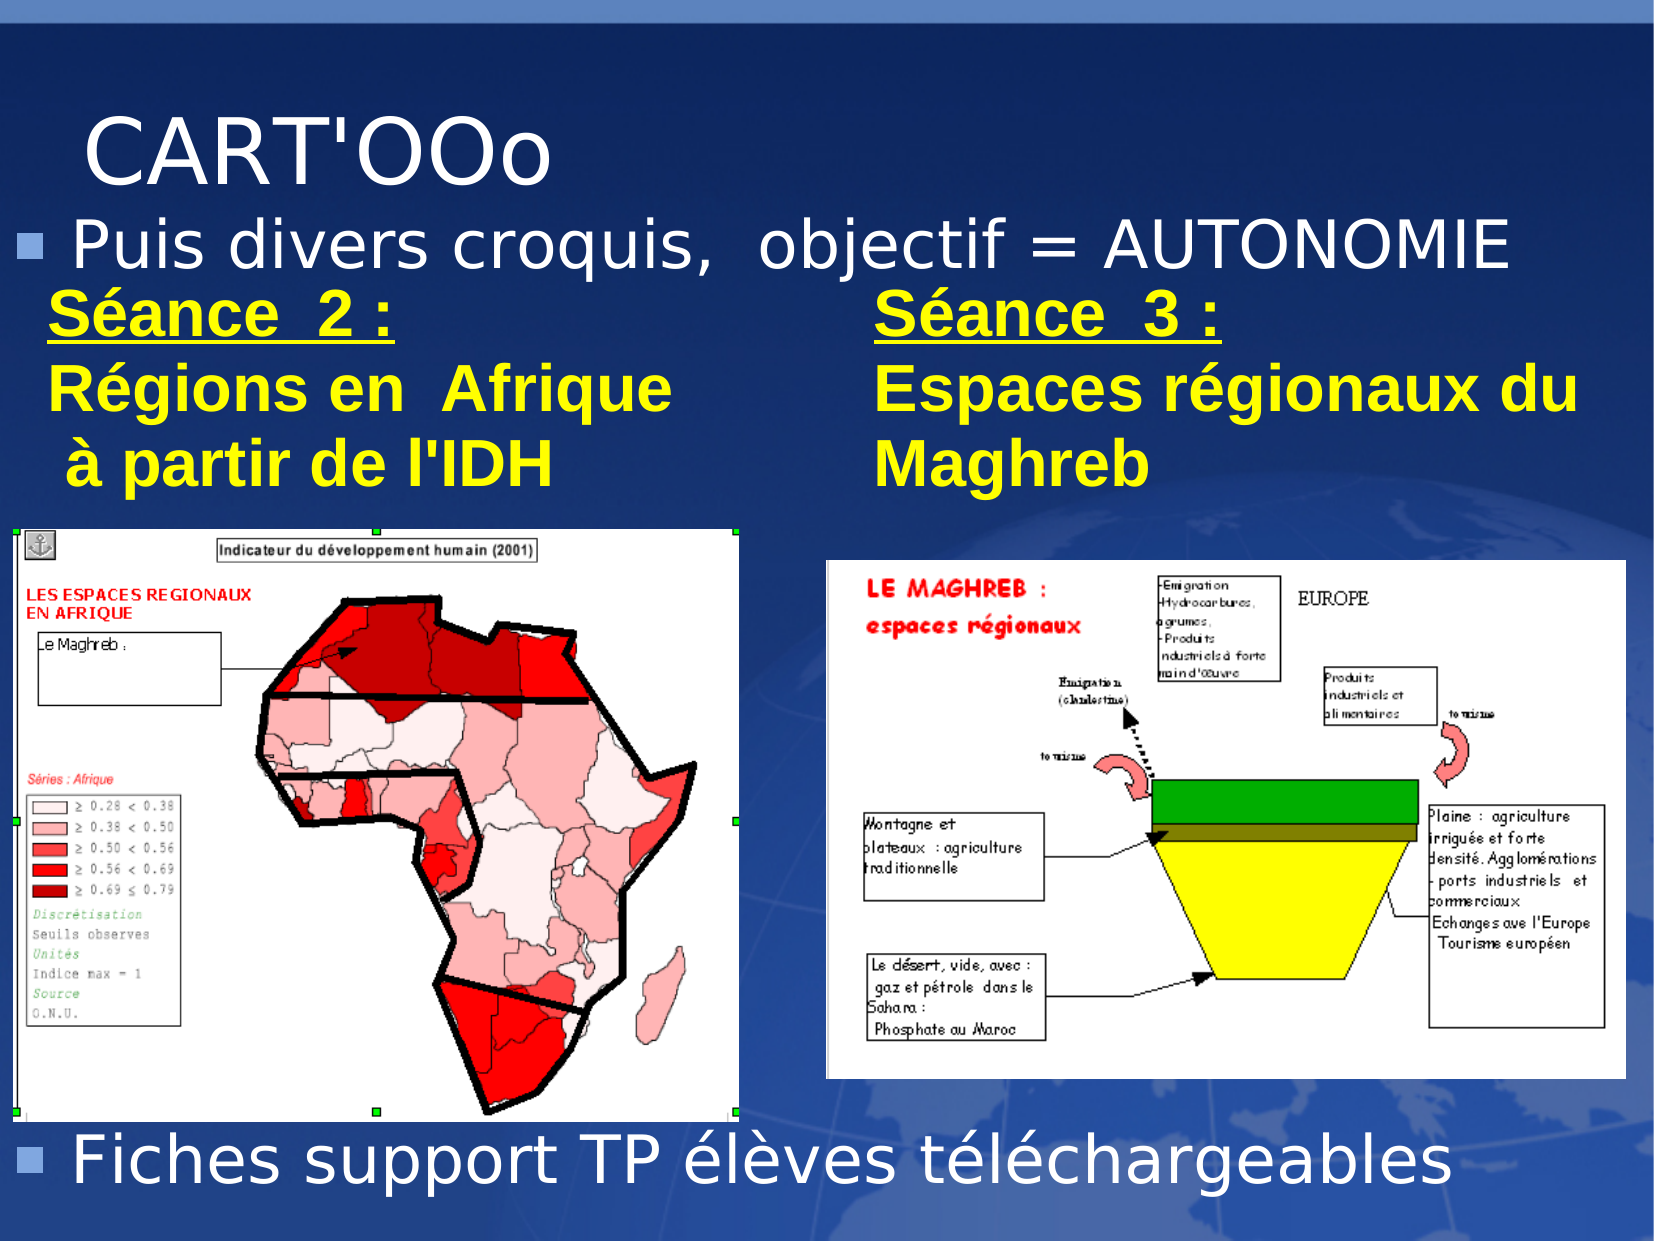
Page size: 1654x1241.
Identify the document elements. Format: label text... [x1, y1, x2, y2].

list Puis divers croquis, objectif = AUTONOMIE Fiches support TP élèves téléchargeables [0, 206, 1571, 1241]
text_box Séance 2 : Régions en Afrique à partir de l'IDH [29, 265, 798, 511]
title CART'OOo [82, 49, 1571, 206]
text_box Séance 3 : Espaces régionaux du Maghreb [856, 265, 1625, 511]
picture [0, 0, 1654, 1241]
picture [13, 529, 739, 1123]
